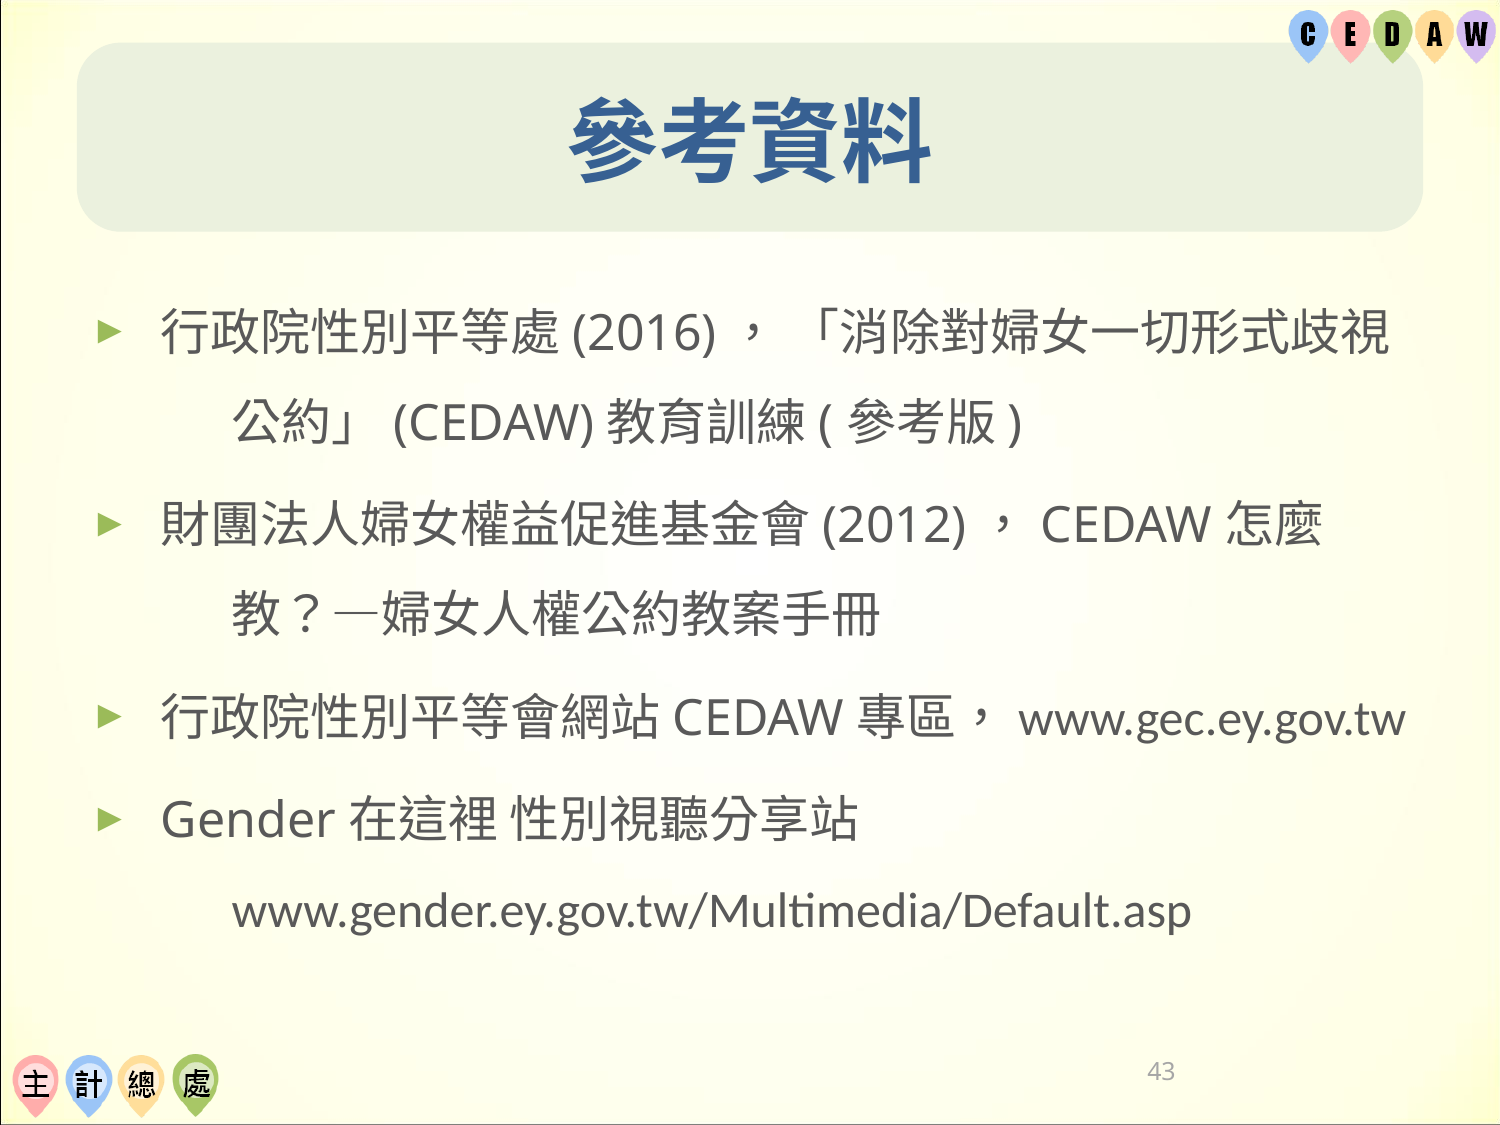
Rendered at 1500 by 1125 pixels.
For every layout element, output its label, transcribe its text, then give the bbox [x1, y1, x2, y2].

list 行政院性別平等處(2016)， 「消除對婦女一切形式歧視公約」(CEDAW)教育訓練(參考版) 財團法人婦女權益促進基金會(2012)，CEDAW怎麼教？—婦女人權公約教案手冊 行政院性別平等會網站CEDAW專區，www.gec.ey.gov.tw Gender在這裡 性別視聽分享站 www.gender.ey.gov.tw/Multimedia/Default.asp [75, 262, 1426, 1071]
text_box [1132, 1042, 1483, 1103]
title 參考資料 [75, 45, 1426, 233]
